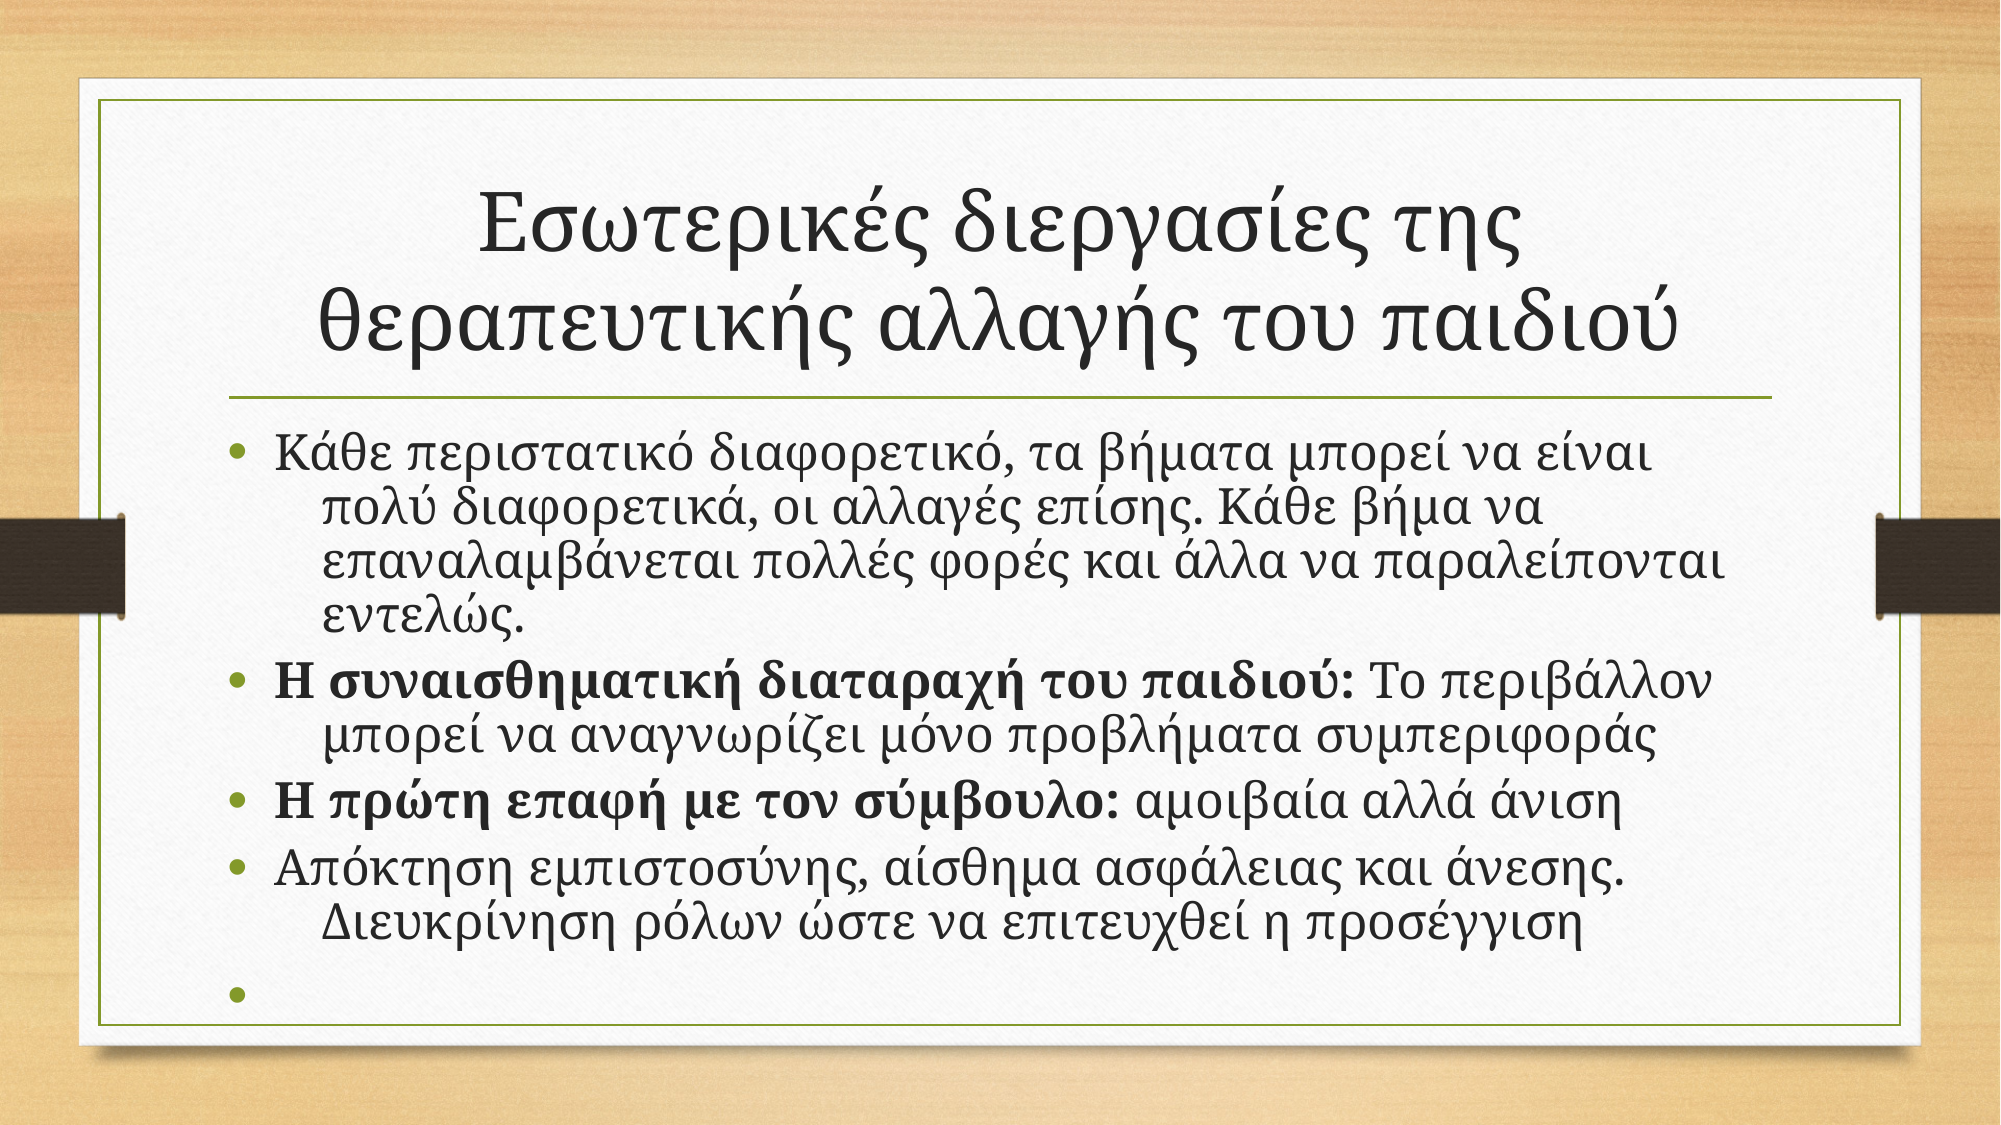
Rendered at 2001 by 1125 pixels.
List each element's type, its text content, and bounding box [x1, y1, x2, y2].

title Εσωτερικές διεργασίες της θεραπευτικής αλλαγής του παιδιού [212, 161, 1788, 376]
list Κάθε περιστατικό διαφορετικό, τα βήματα μπορεί να είναι πολύ διαφορετικά, οι αλλαγές επίσης. Κάθε βήμα να επαναλαμβάνεται πολλές φορές και άλλα να παραλείπονται εντελώς. Η συναισθηματική διαταραχή του παιδιού: Το περιβάλλον μπορεί να αναγνωρίζει μόνο προβλήματα συμπεριφοράς Η πρώτη επαφή με τον σύμβουλο: αμοιβαία αλλά άνιση Απόκτηση εμπιστοσύνης, αίσθημα ασφάλειας και άνεσης. Διευκρίνηση ρόλων ώστε να επιτευχθεί η προσέγγιση [212, 419, 1788, 964]
